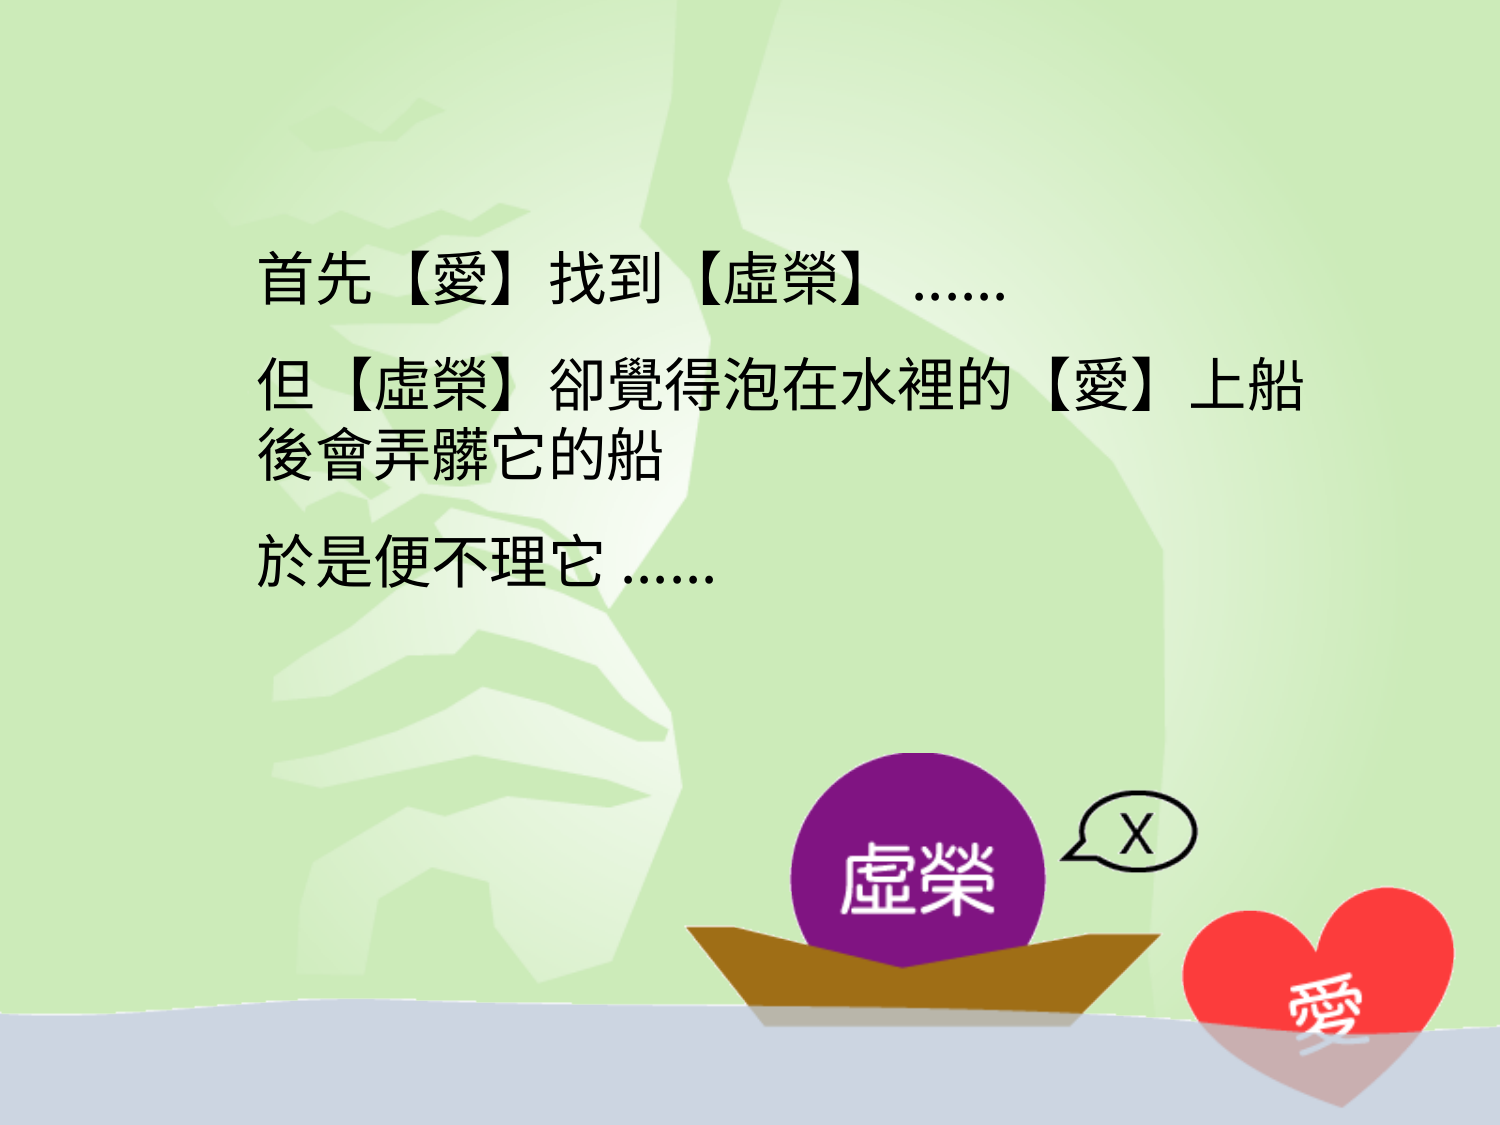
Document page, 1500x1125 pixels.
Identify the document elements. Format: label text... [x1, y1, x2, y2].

text_box 首先【愛】找到【虛榮】...... 但【虛榮】卻覺得泡在水裡的【愛】上船後會弄髒它的船 於是便不理它...... [242, 234, 1329, 603]
picture [0, 0, 1500, 1125]
